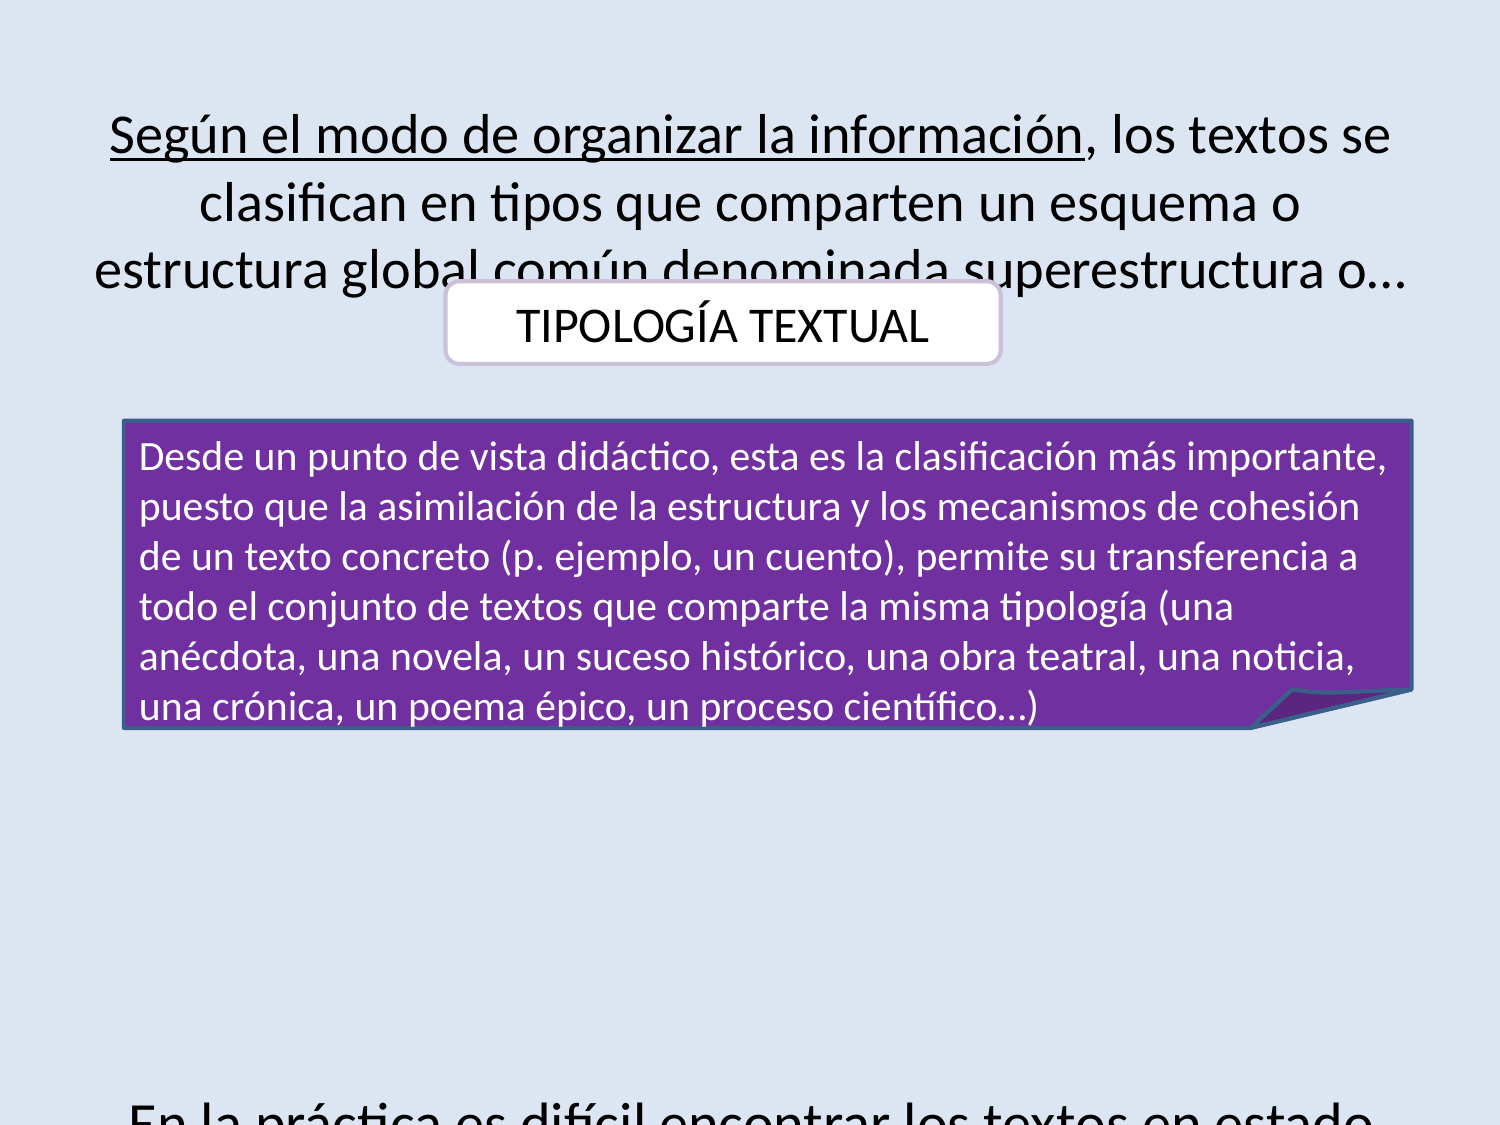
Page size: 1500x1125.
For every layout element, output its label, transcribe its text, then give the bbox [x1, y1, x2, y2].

title Según el modo de organizar la información, los textos se clasifican en tipos que comparten un esquema o estructura global común denominada superestructura o… [76, 90, 1425, 268]
text_box TIPOLOGÍA TEXTUAL [445, 281, 1001, 364]
text_box Desde un punto de vista didáctico, esta es la clasificación más importante, puesto que la asimilación de la estructura y los mecanismos de cohesión de un texto concreto (p. ejemplo, un cuento), permite su transferencia a todo el conjunto de textos que comparte la misma tipología (una anécdota, una novela, un suceso histórico, una obra teatral, una noticia, una crónica, un poema épico, un proceso científico…) [123, 420, 1412, 728]
list En la práctica es difícil encontrar los textos en estado puro, por lo que una superestructura textual puede incluir secuencias textuales que obedecen a otra estructura (por ejemplo, una descripción dentro de una narración, o una argumentación dentro de un debate) [76, 420, 1427, 1010]
